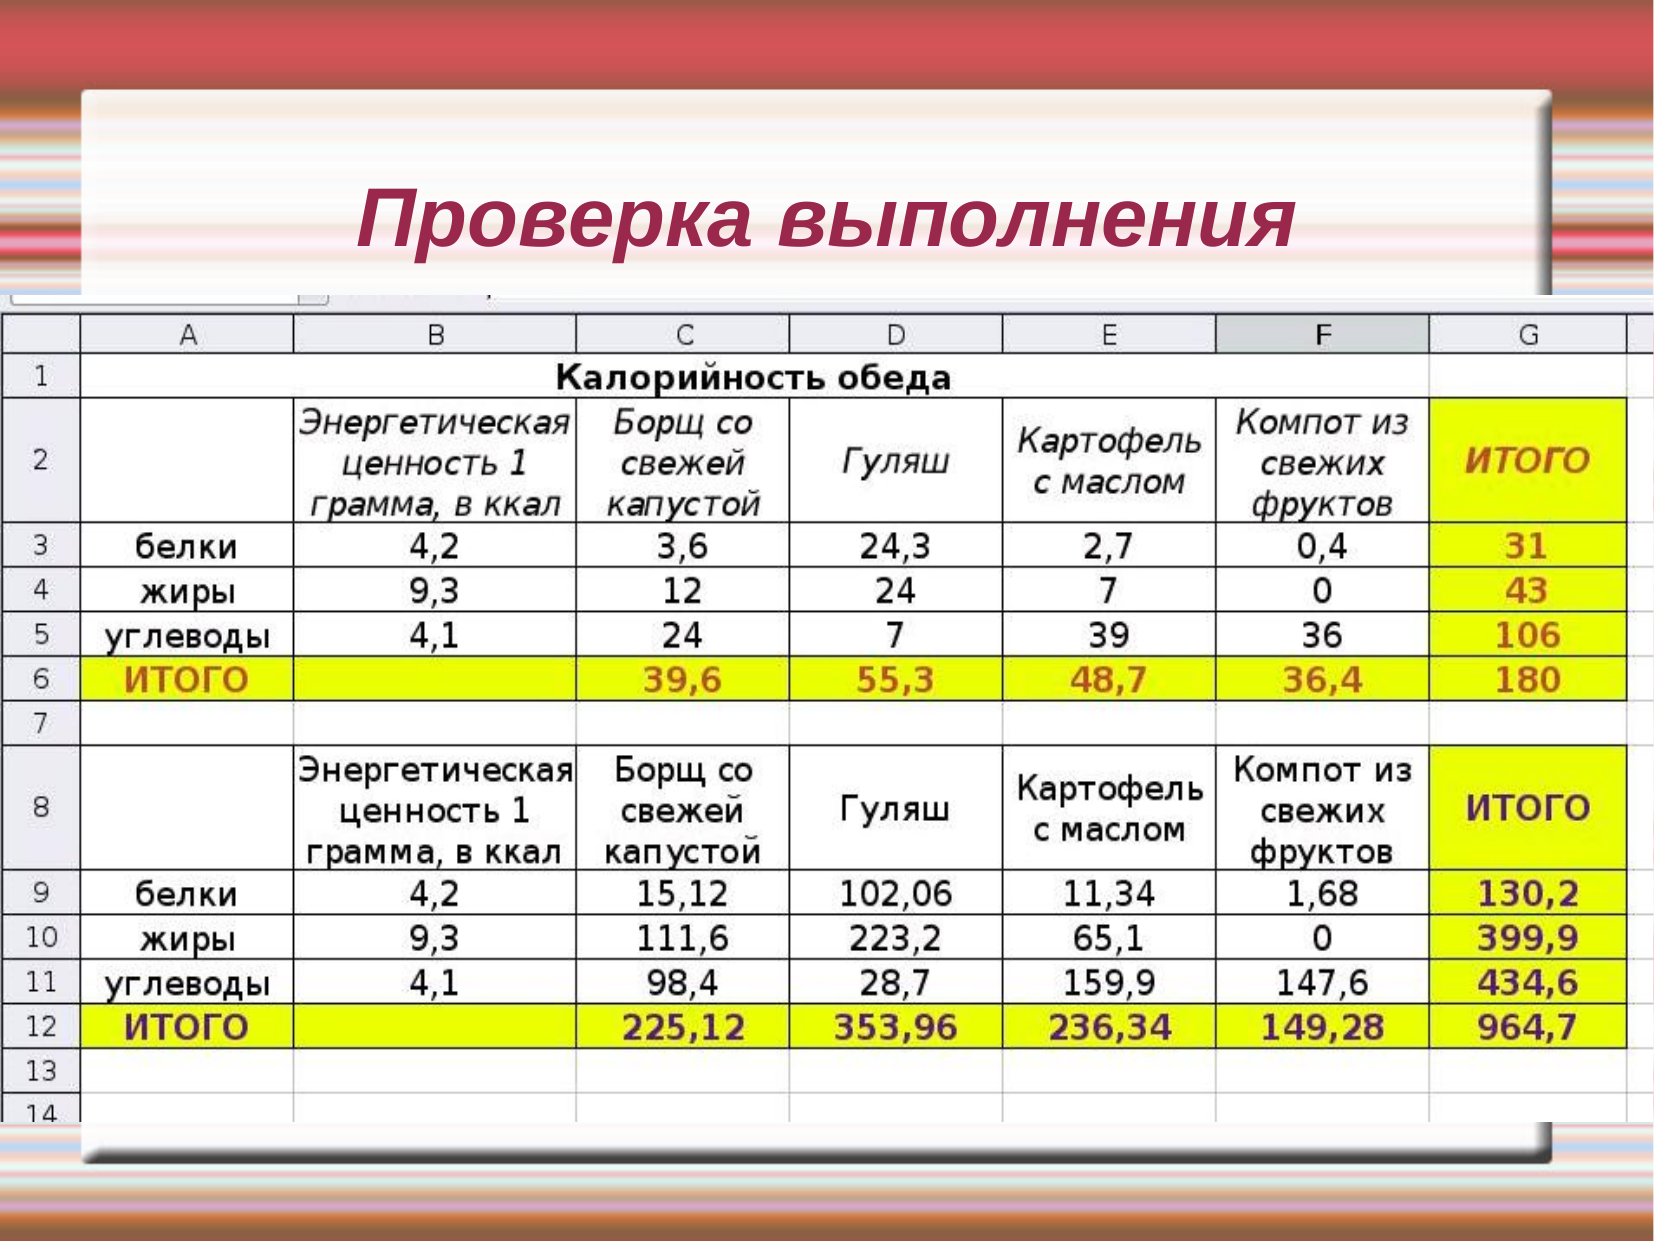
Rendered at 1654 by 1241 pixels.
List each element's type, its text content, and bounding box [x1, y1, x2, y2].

picture [0, 0, 1654, 1241]
title Проверка выполнения [121, 122, 1534, 295]
